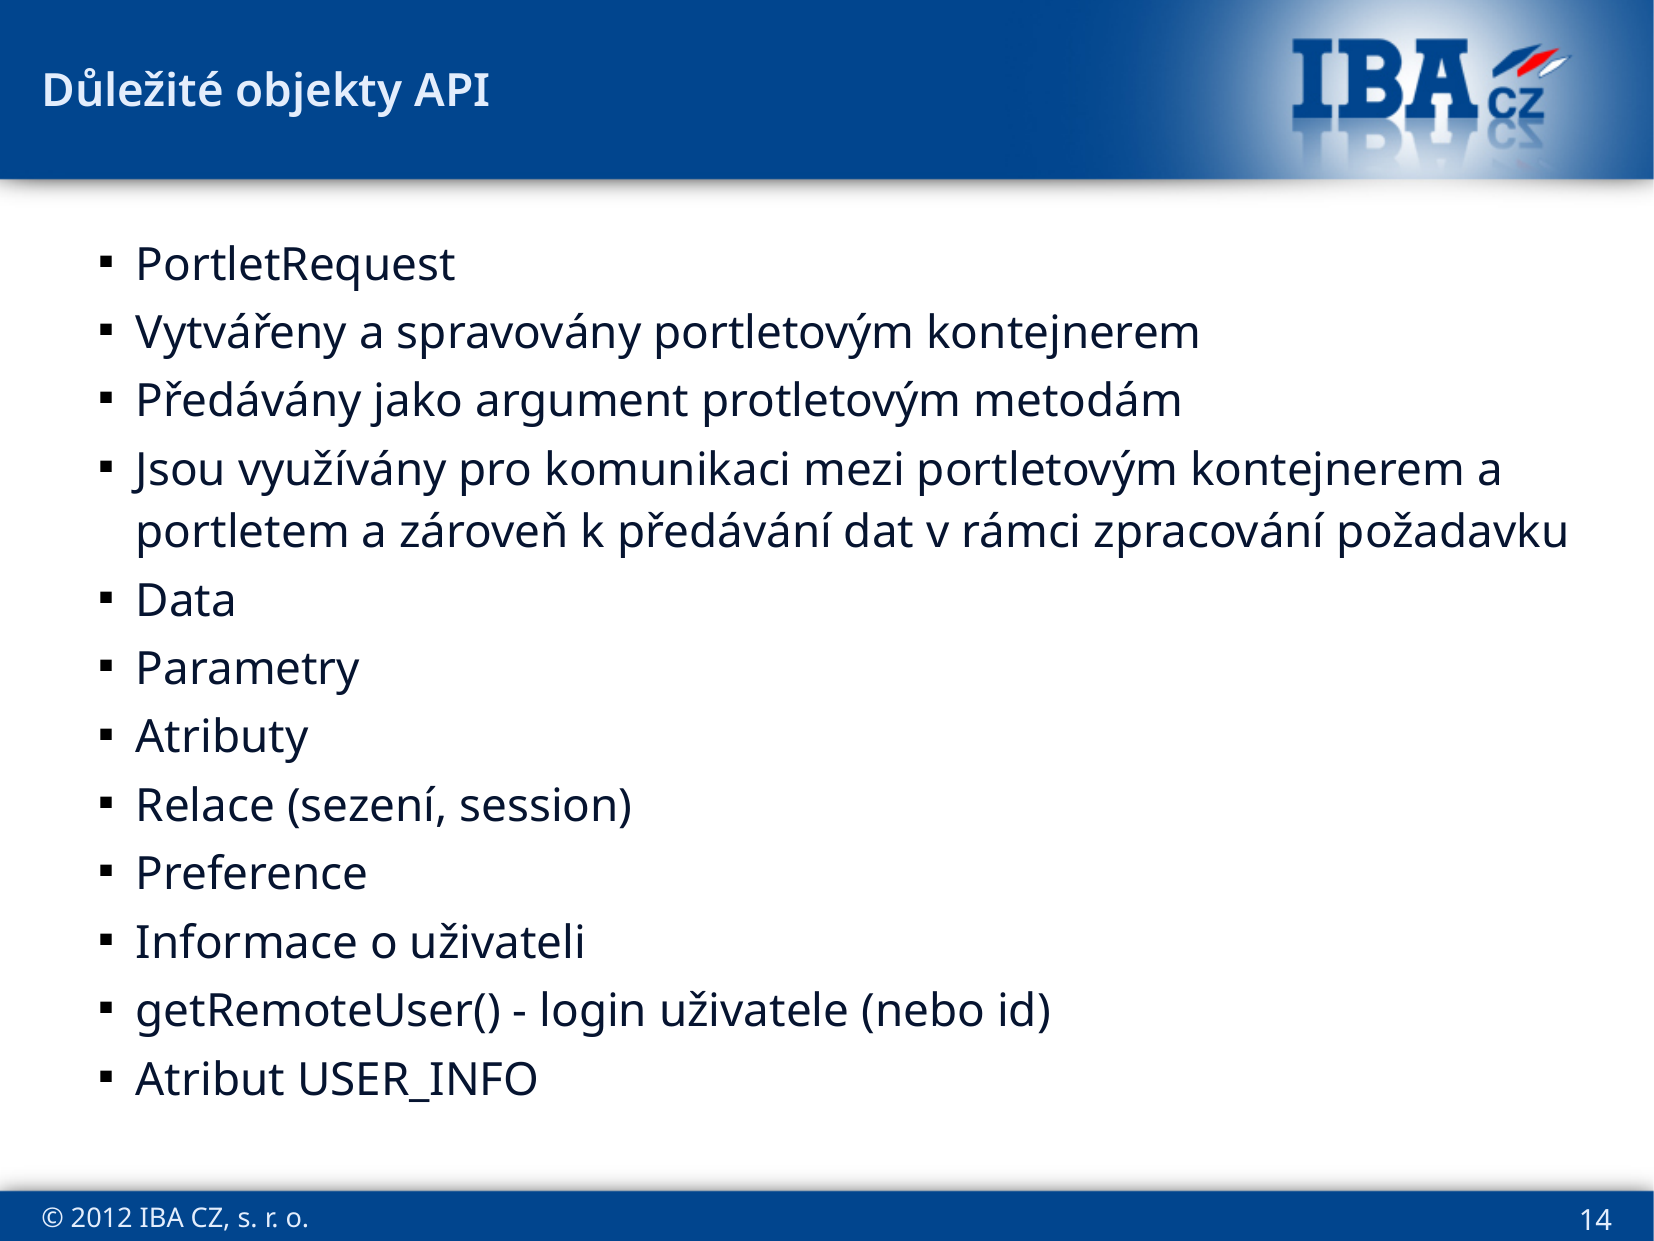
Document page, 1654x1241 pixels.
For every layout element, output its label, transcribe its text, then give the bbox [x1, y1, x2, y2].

picture [0, 0, 1654, 1241]
title Důležité objekty API [41, 7, 1105, 170]
list PortletRequest Vytvářeny a spravovány portletovým kontejnerem Předávány jako argument protletovým metodám Jsou využívány pro komunikaci mezi portletovým kontejnerem a portletem a zároveň k předávání dat v rámci zpracování požadavku Data Parametry Atributy Relace (sezení, session) Preference Informace o uživateli getRemoteUser() - login uživatele (nebo id) Atribut USER_INFO [82, 231, 1571, 1137]
